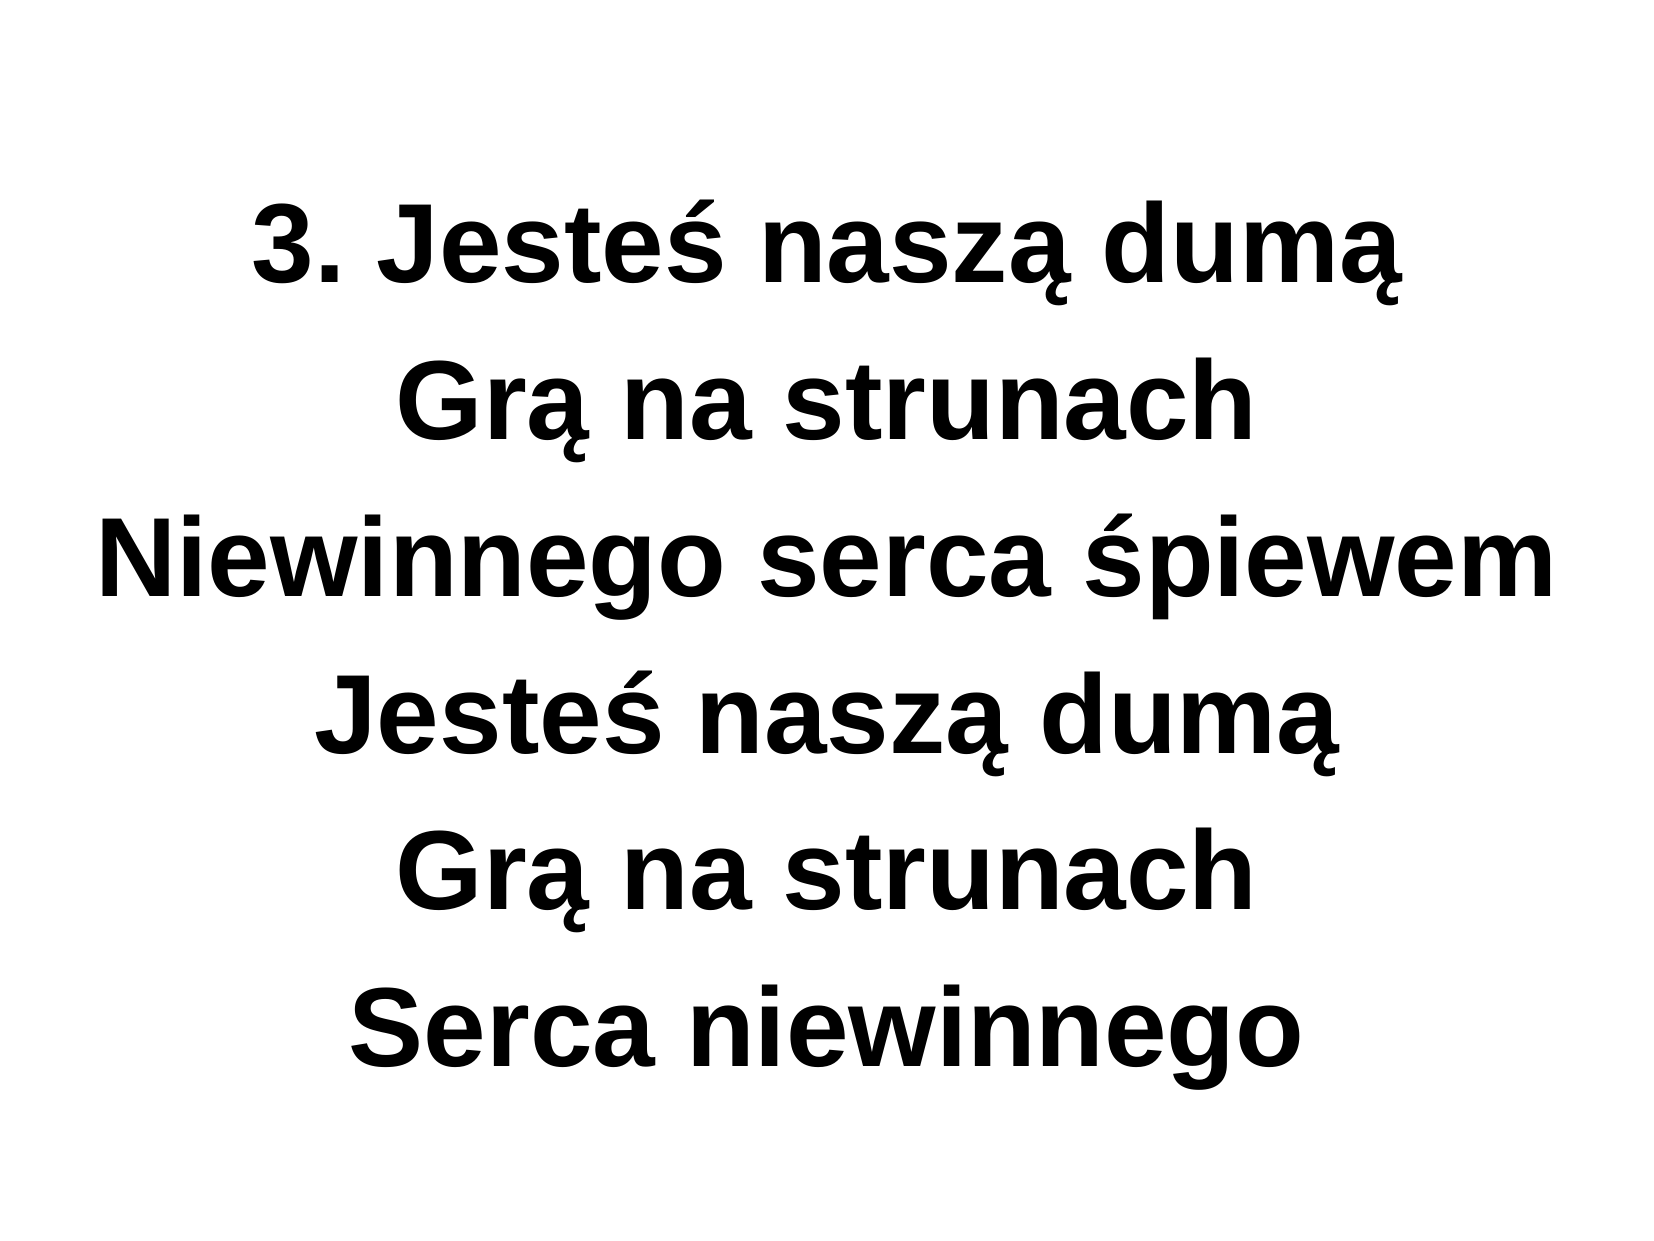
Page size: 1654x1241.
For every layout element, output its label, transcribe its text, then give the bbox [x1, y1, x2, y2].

subtitle 3. Jesteś naszą dumą Grą na strunach Niewinnego serca śpiewem Jesteś naszą dumą Grą na strunach Serca niewinnego [0, 0, 1654, 1241]
